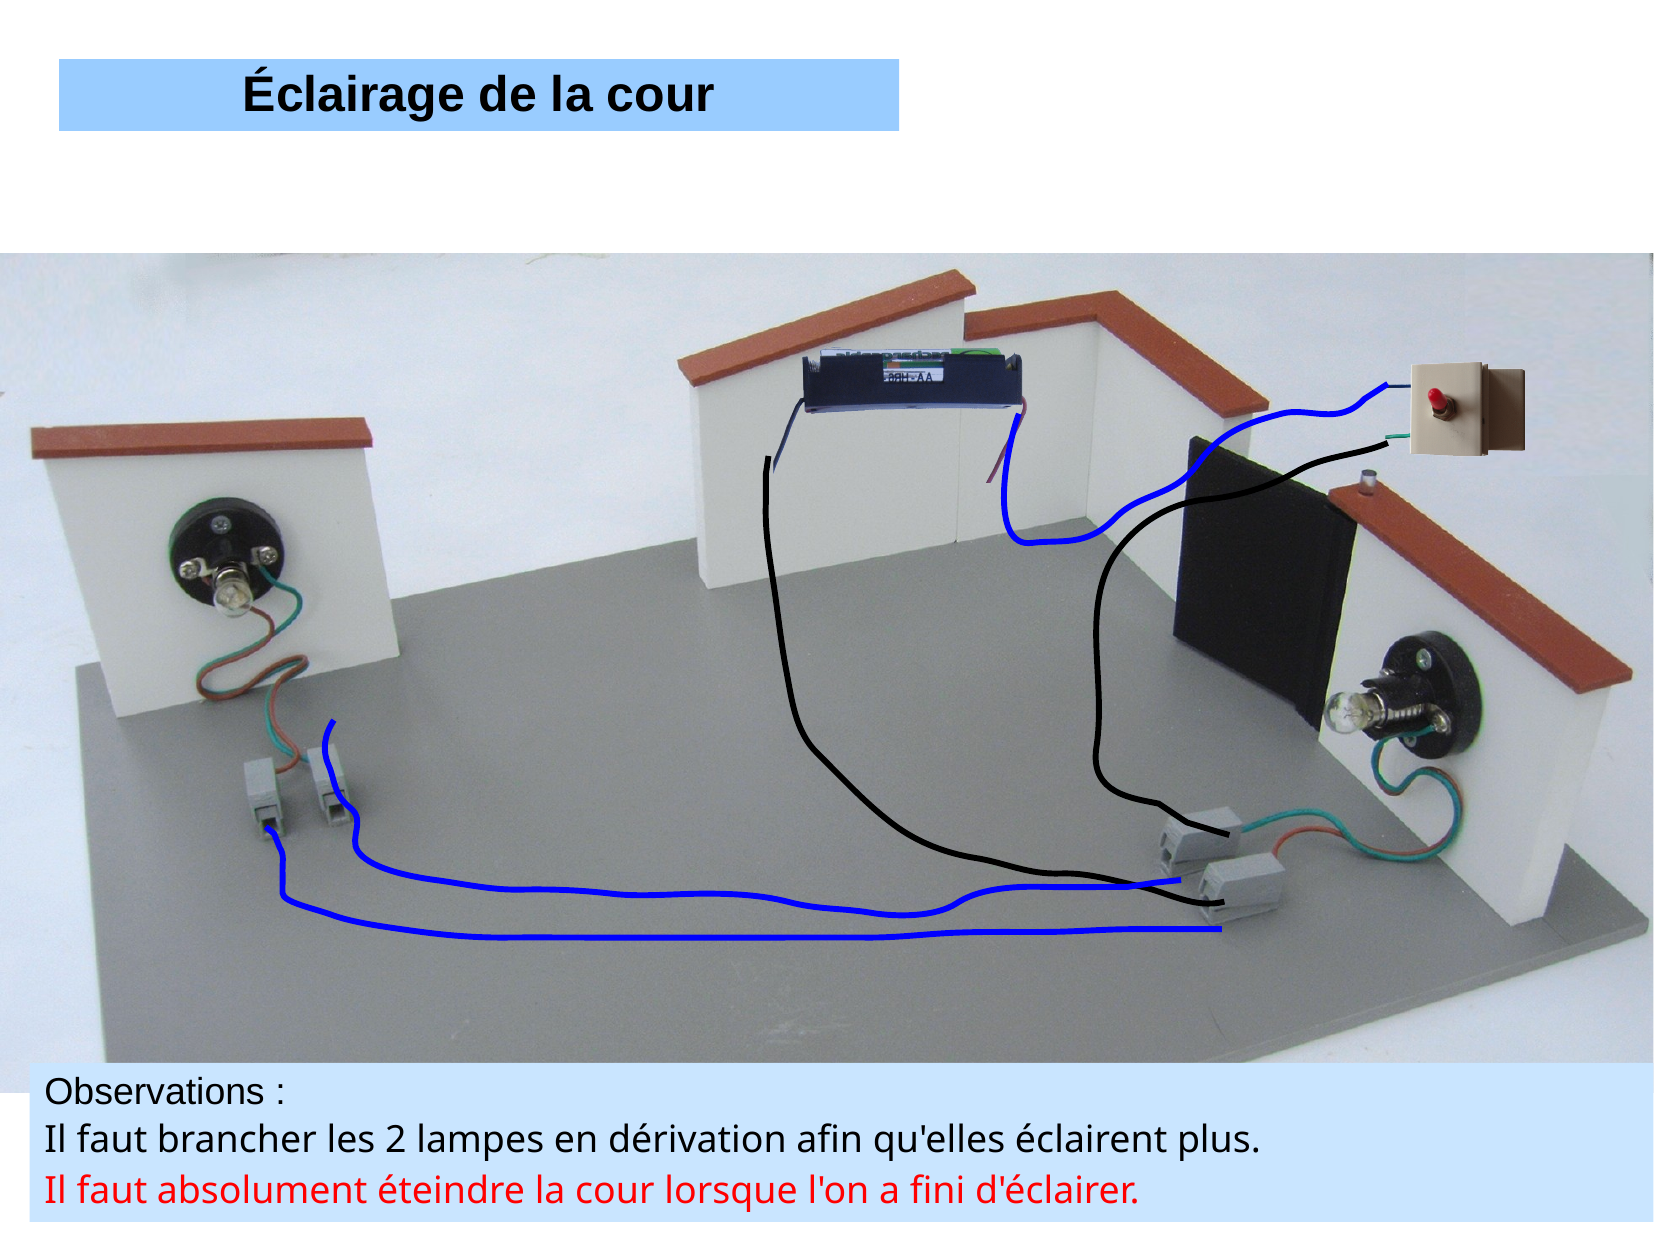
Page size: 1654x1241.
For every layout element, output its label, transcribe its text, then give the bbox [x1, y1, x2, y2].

picture [0, 253, 1654, 1093]
text_box Éclairage de la cour [59, 59, 900, 131]
text_box Observations : Il faut brancher les 2 lampes en dérivation afin qu'elles éclairent plus. Il faut absolument éteindre la cour lorsque l'on a fini d'éclairer. [29, 1062, 1654, 1214]
